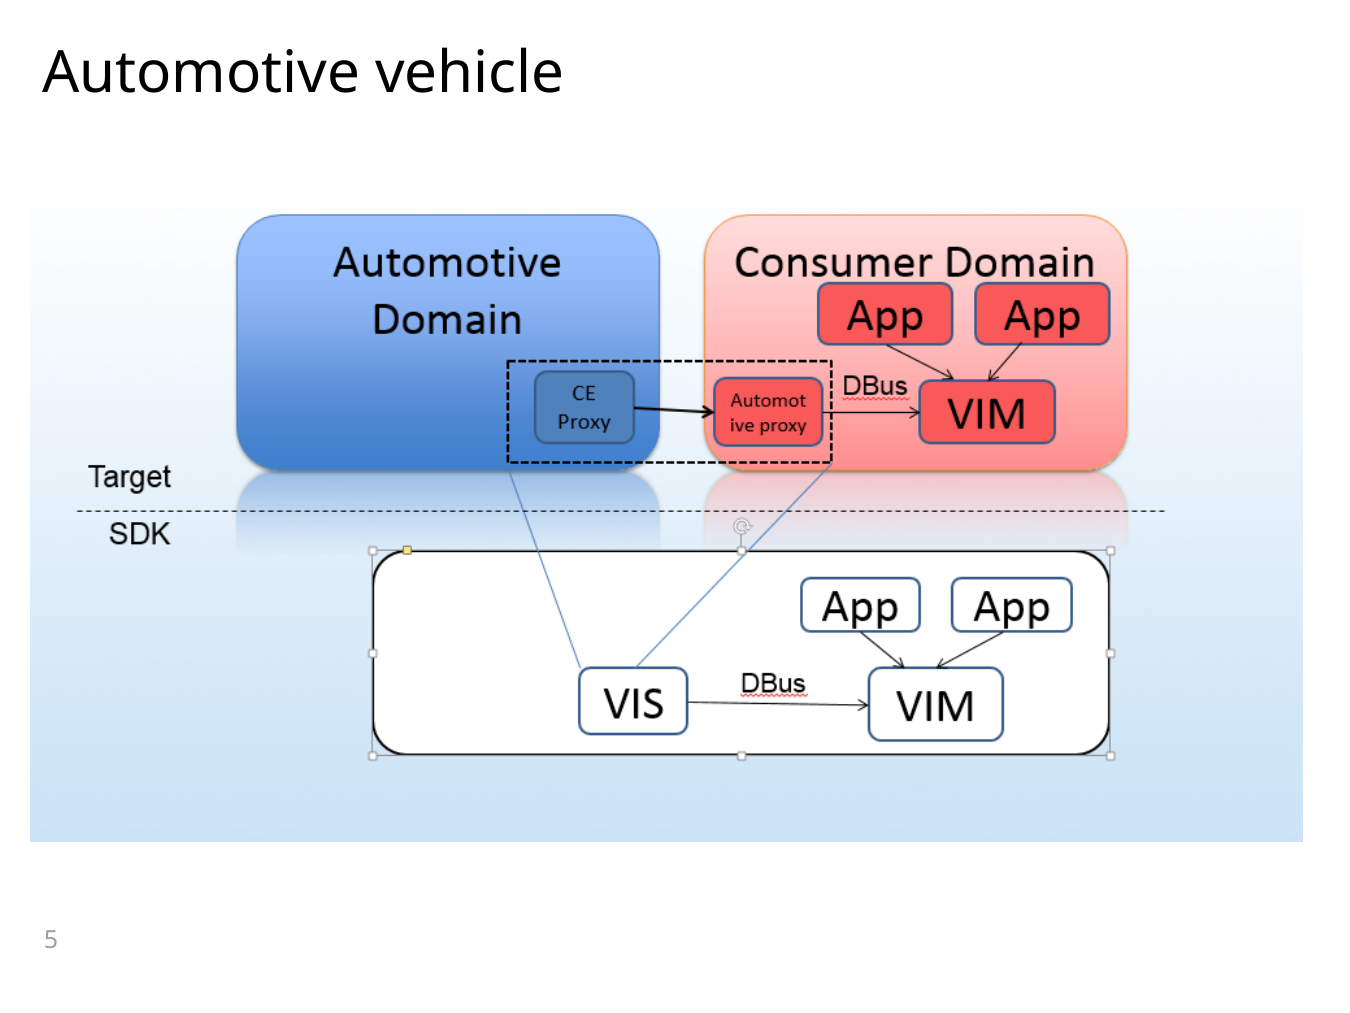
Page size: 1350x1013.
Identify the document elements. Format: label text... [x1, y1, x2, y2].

text_box Automotive vehicle [42, 42, 1055, 170]
picture [30, 208, 1303, 842]
text_box 5 [43, 923, 91, 991]
